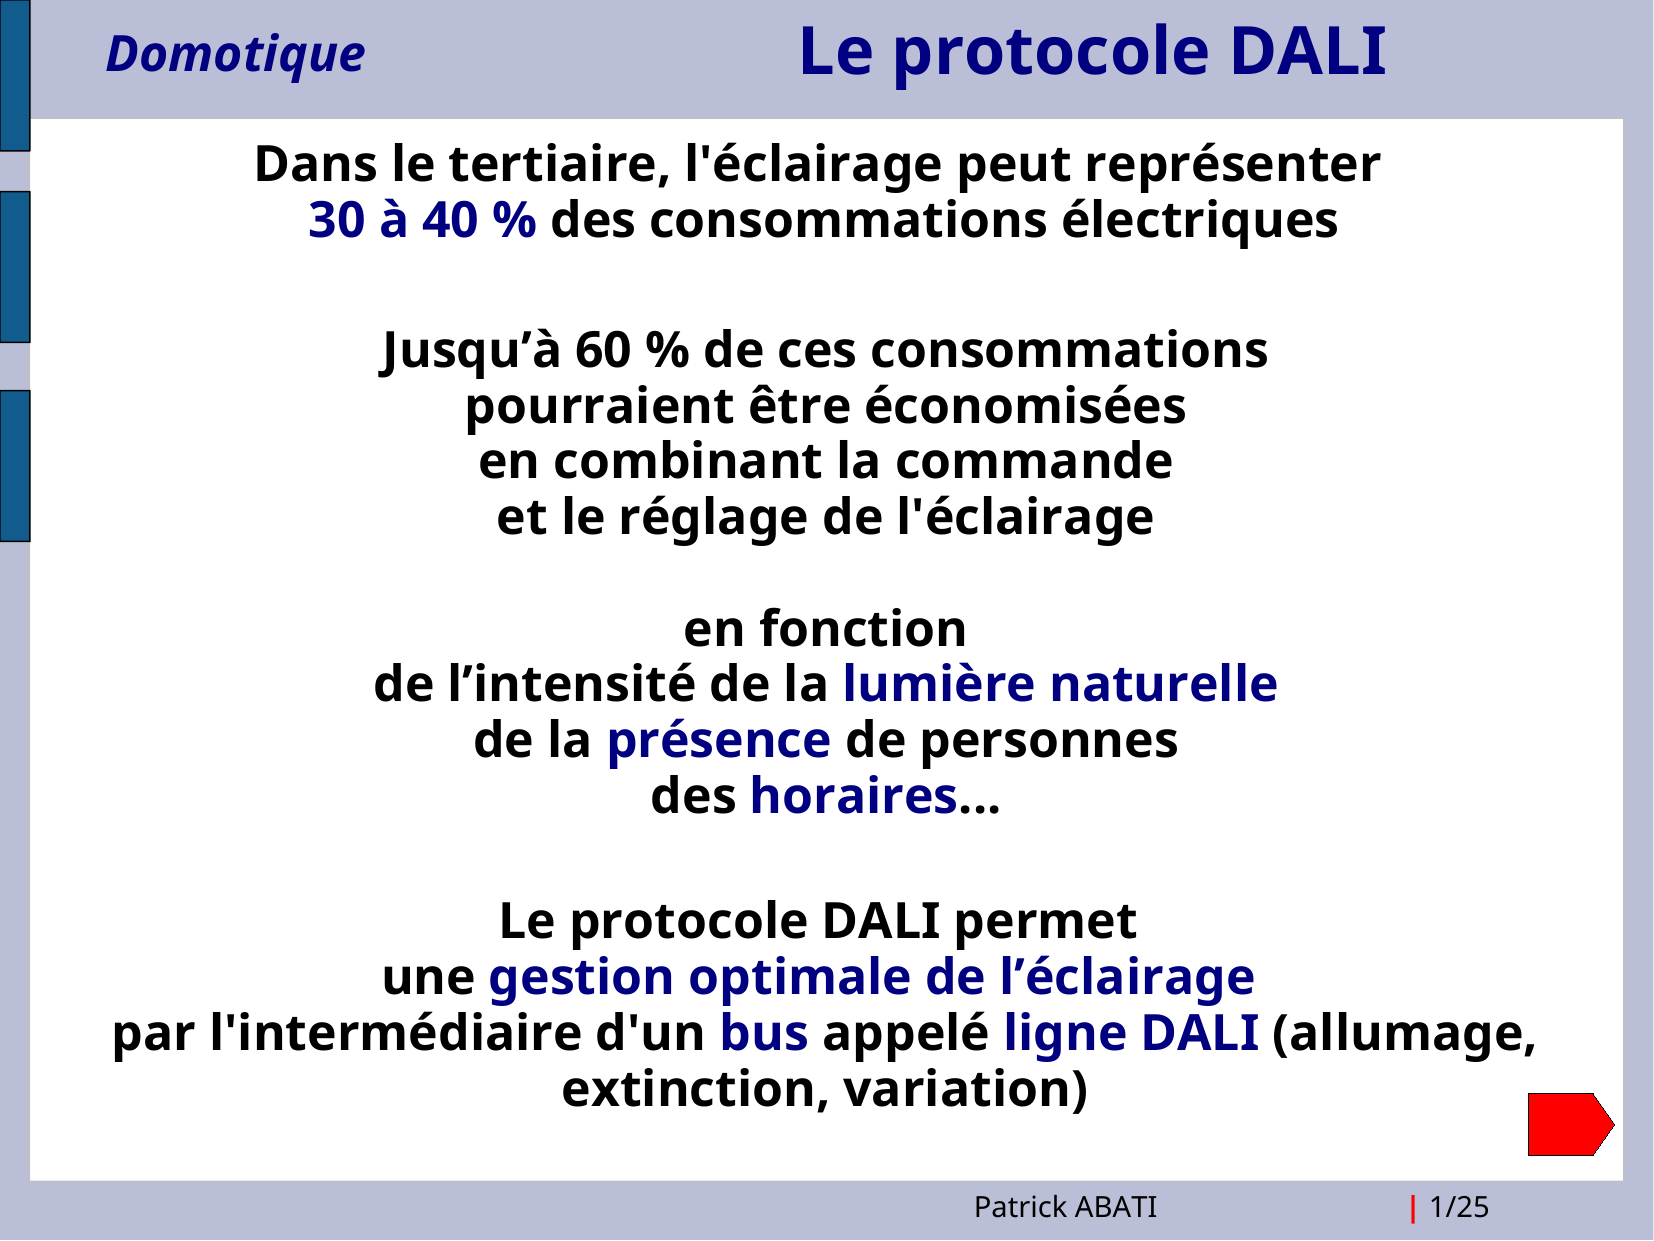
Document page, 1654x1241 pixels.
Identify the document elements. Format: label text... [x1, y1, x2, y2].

text_box [1528, 1093, 1615, 1156]
text_box Dans le tertiaire, l'éclairage peut représenter 30 à 40 % des consommations électriques [54, 129, 1595, 257]
text_box Jusqu’à 60 % de ces consommations pourraient être économisées en combinant la commande et le réglage de l'éclairage en fonction de l’intensité de la lumière naturelle de la présence de personnes des horaires... [34, 315, 1632, 832]
text_box Le protocole DALI permet une gestion optimale de l’éclairage par l'intermédiaire d'un bus appelé ligne DALI (allumage, extinction, variation) [29, 887, 1621, 1125]
